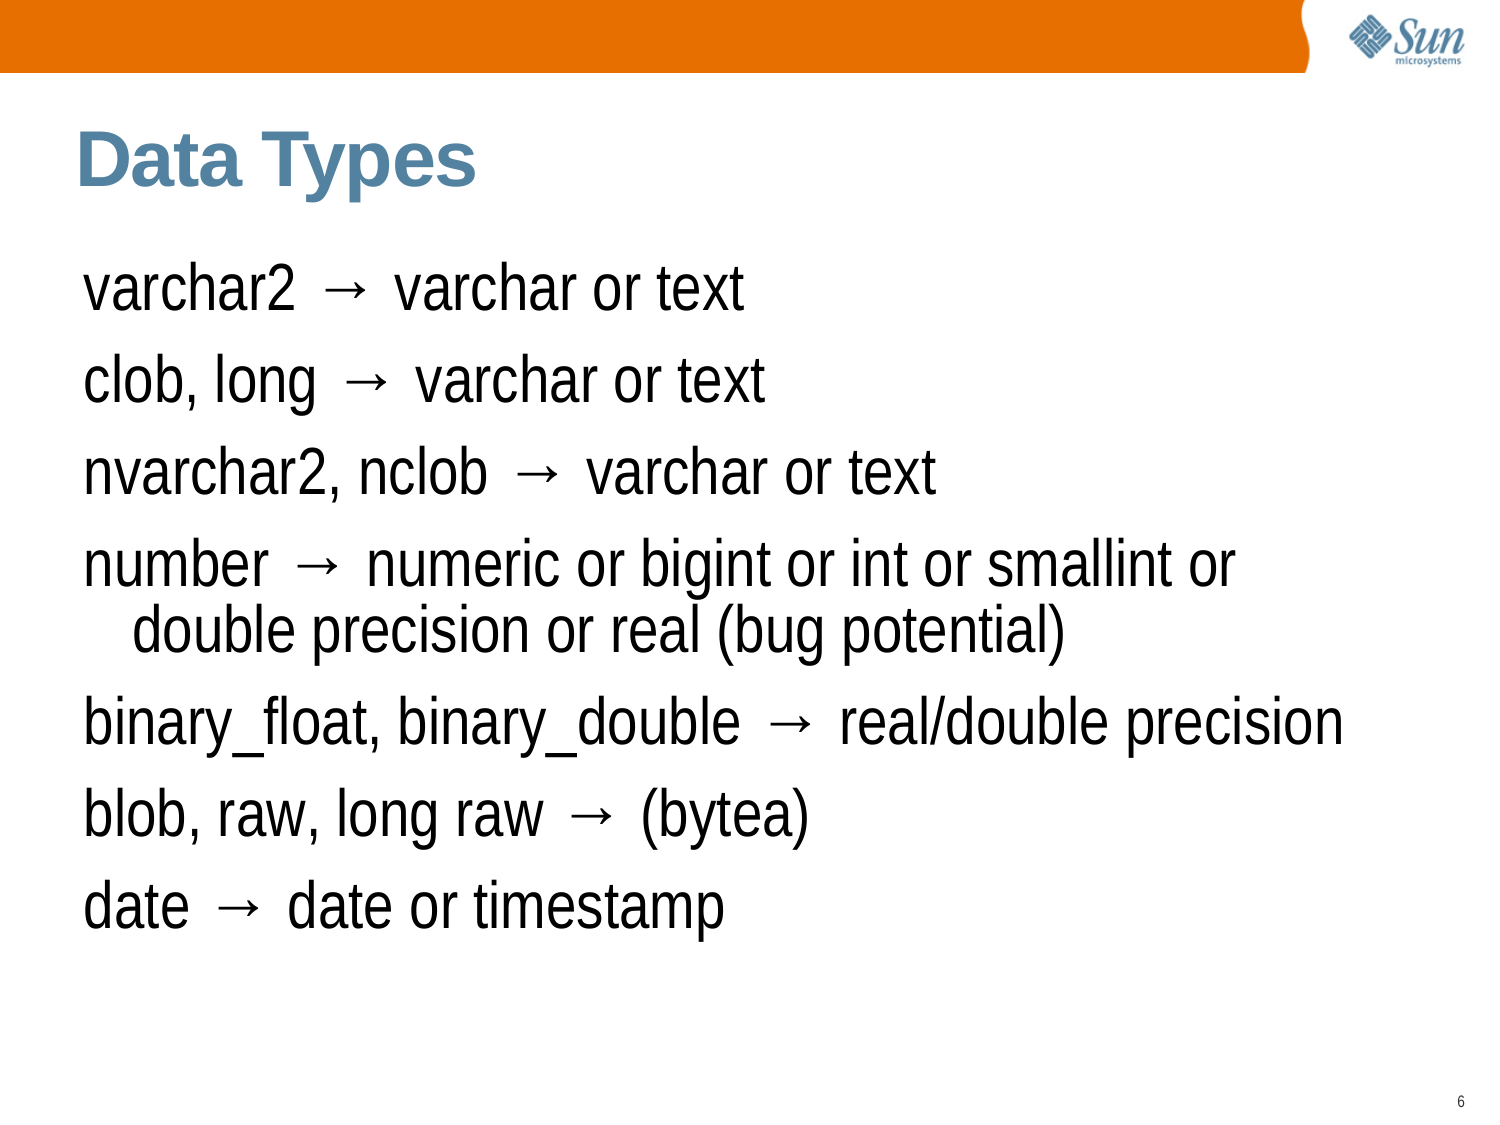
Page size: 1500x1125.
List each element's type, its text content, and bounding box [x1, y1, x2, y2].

picture [0, 0, 1500, 73]
title Data Types [75, 123, 1437, 227]
list varchar2 → varchar or text clob, long → varchar or text nvarchar2, nclob → varchar or text number → numeric or bigint or int or smallint or double precision or real (bug potential) binary_float, binary_double → real/double precision blob, raw, long raw → (bytea) date → date or timestamp [64, 258, 1401, 1062]
